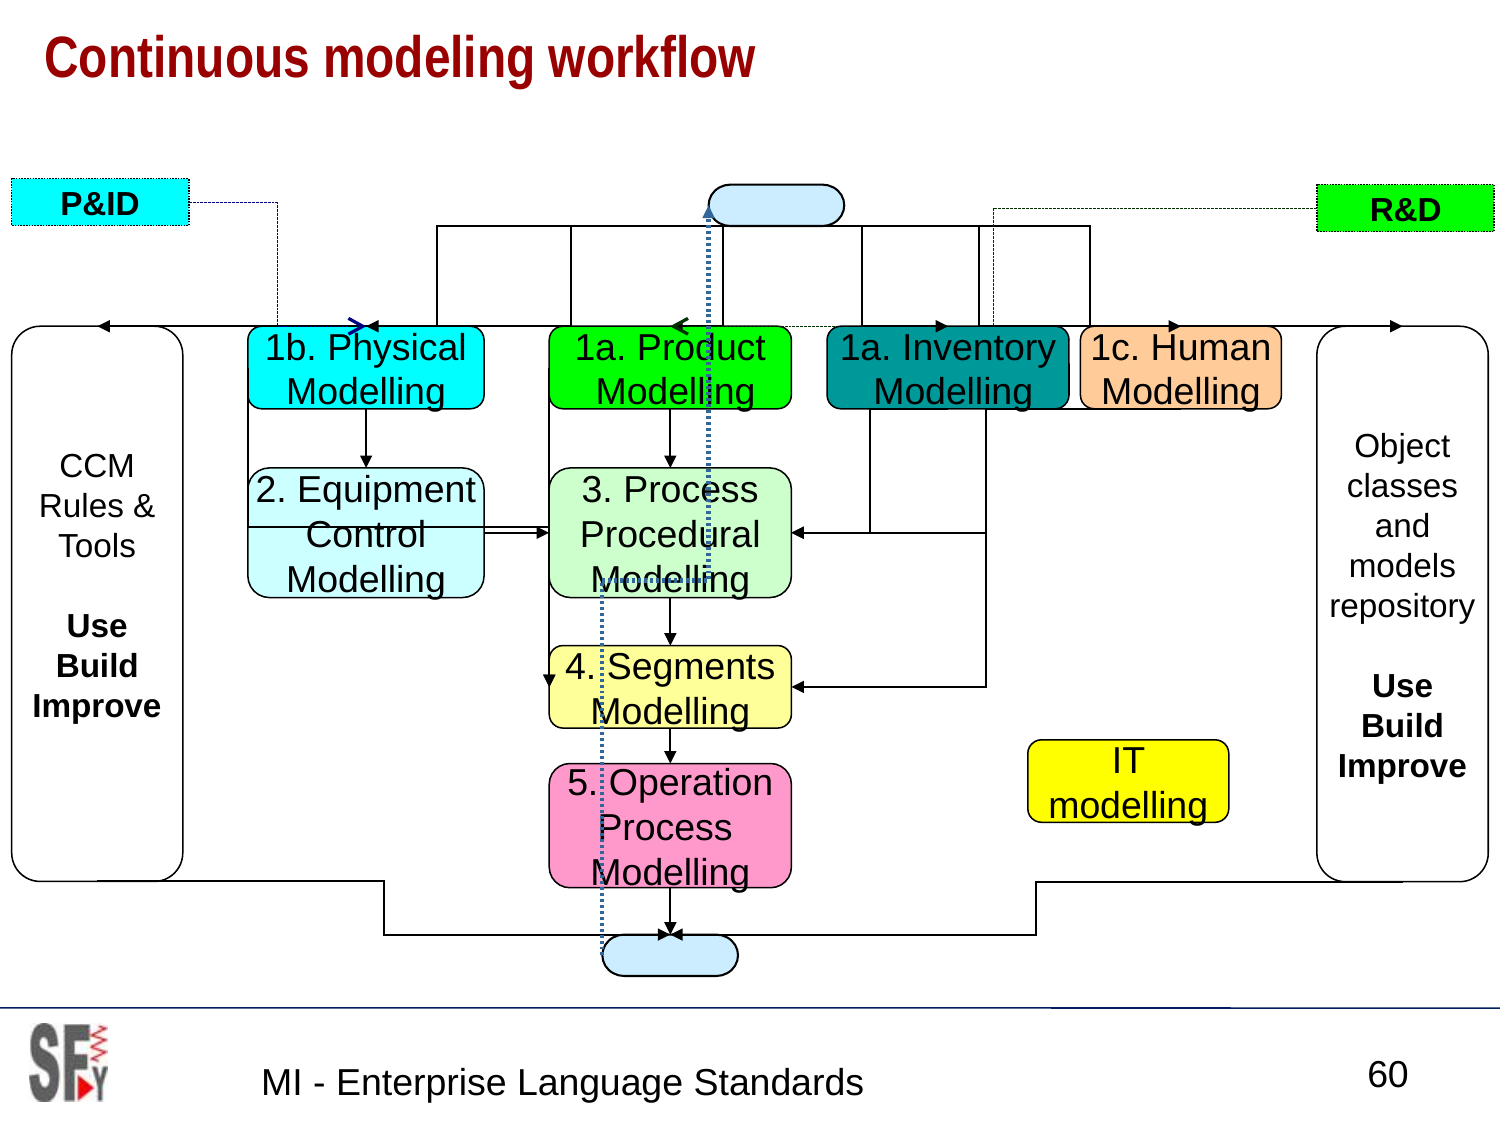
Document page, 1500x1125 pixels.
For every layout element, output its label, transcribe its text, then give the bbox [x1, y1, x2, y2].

text_box 5. Operation Process Modelling [549, 763, 792, 888]
text_box 1b. Physical Modelling [247, 327, 485, 409]
text_box CCM Rules & Tools Use Build Improve [11, 326, 183, 882]
picture [29, 1023, 108, 1102]
text_box [708, 184, 845, 225]
text_box 1a. Product Modelling [549, 326, 792, 409]
text_box [602, 935, 739, 977]
text_box R&D [1317, 184, 1495, 232]
text_box 1a. Inventory Modelling [827, 326, 1070, 409]
text_box P&ID [11, 178, 189, 226]
text_box 4. Segments Modelling [549, 645, 792, 729]
title Continuous modeling workflow [29, 12, 1471, 138]
text_box 2. Equipment Control Modelling [247, 528, 485, 598]
text_box 2. Equipment Control Modelling [249, 467, 485, 526]
text_box 1c. Human Modelling [1080, 326, 1282, 409]
footer MI - Enterprise Language Standards [246, 1042, 1266, 1103]
slide_number <numéro> [1352, 1034, 1490, 1103]
text_box Object classes and models repository Use Build Improve [1316, 326, 1489, 882]
text_box 3. Process Procedural Modelling [550, 467, 792, 598]
text_box IT modelling [1027, 739, 1229, 823]
